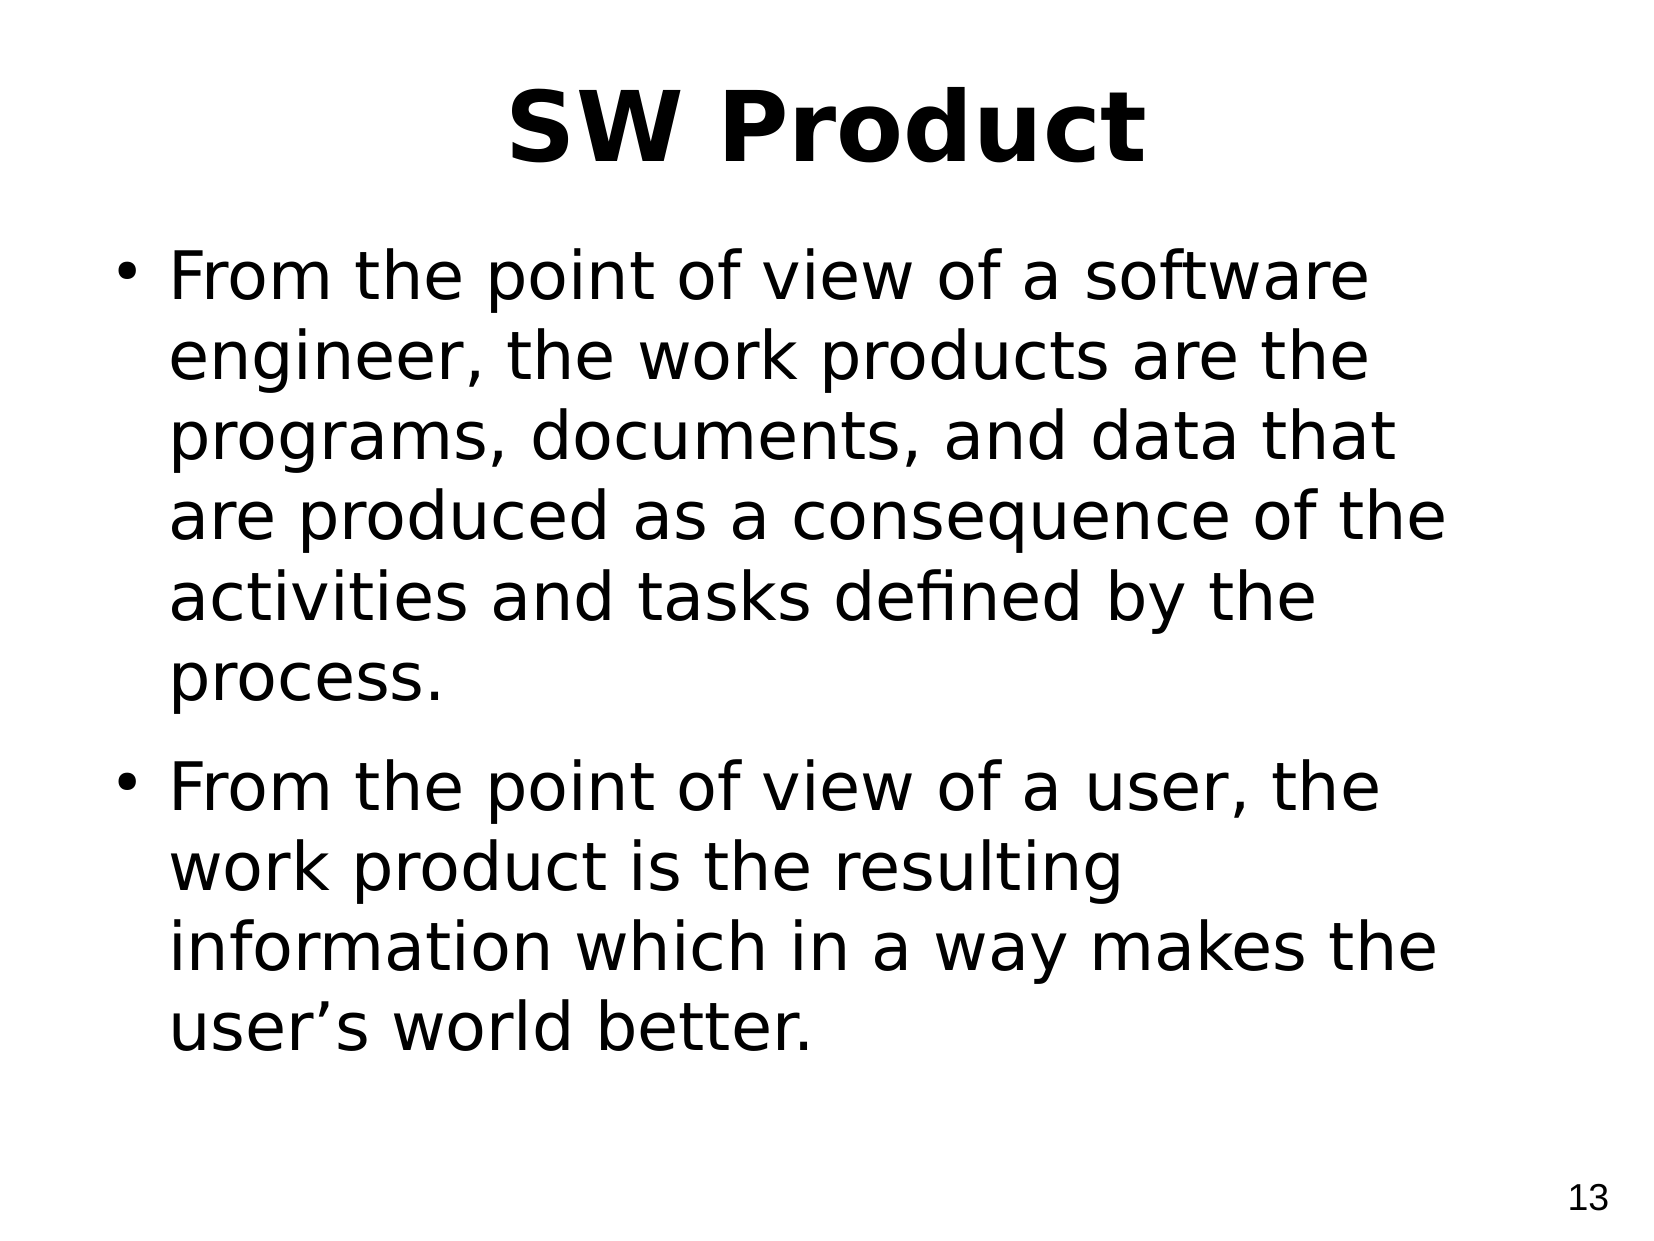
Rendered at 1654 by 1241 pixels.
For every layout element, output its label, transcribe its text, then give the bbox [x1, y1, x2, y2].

title SW Product [82, 49, 1571, 195]
list From the point of view of a software engineer, the work products are the programs, documents, and data that are produced as a consequence of the activities and tasks defined by the process. From the point of view of a user, the work product is the resulting information which in a way makes the user’s world better. [82, 224, 1538, 1186]
